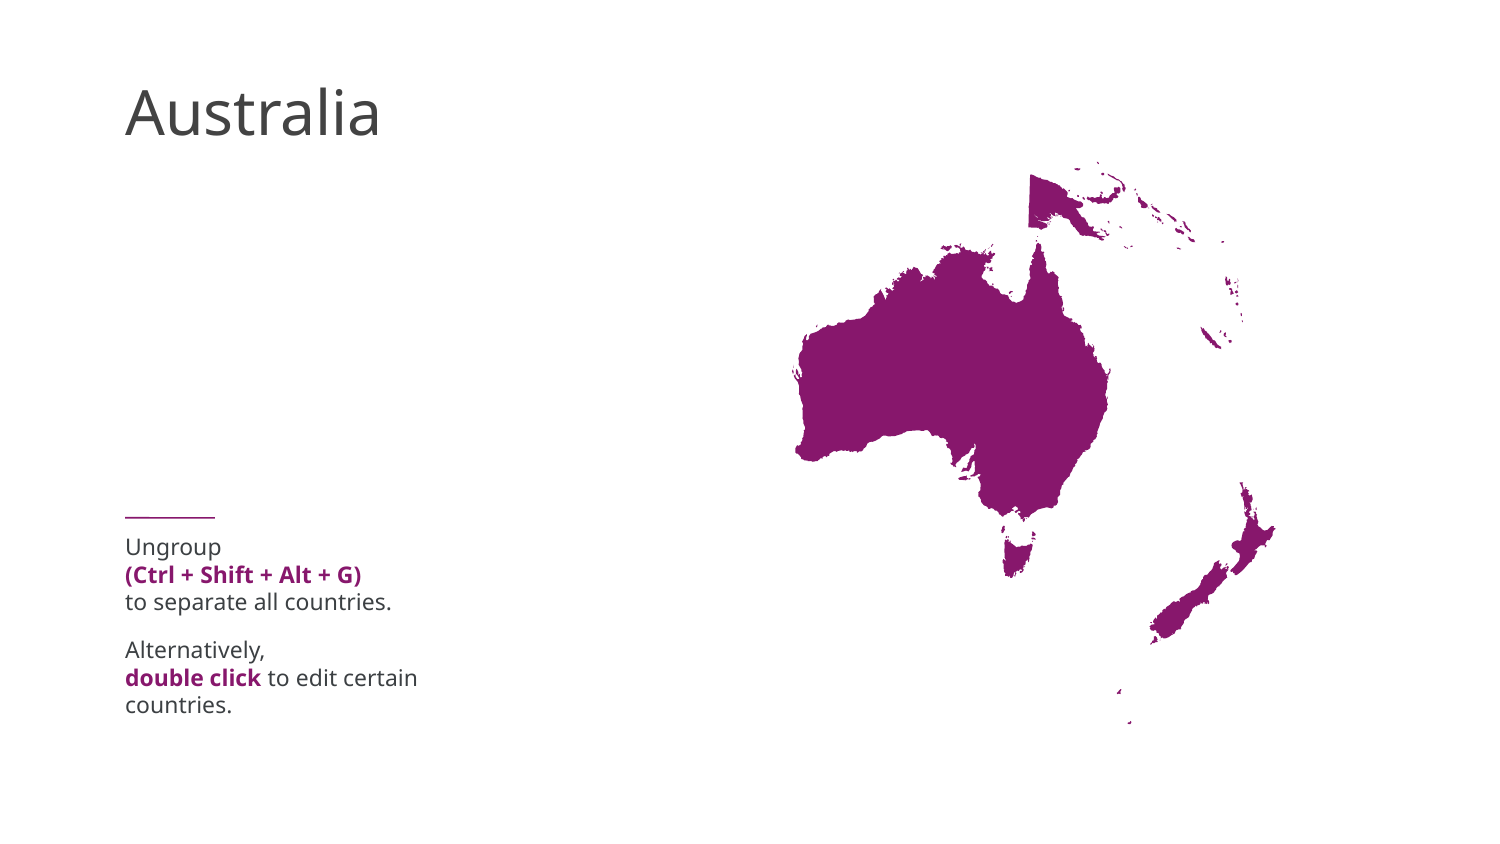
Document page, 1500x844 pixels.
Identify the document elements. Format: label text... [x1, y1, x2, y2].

text_box [1187, 236, 1196, 243]
text_box [1200, 326, 1222, 350]
text_box [1182, 220, 1191, 233]
text_box Ungroup (Ctrl + Shift + Alt + G) to separate all countries. Alternatively, double click to edit certain countries. [125, 517, 438, 749]
text_box [1175, 227, 1185, 235]
text_box [1225, 276, 1231, 286]
text_box Australia [132, 121, 158, 133]
text_box [1136, 193, 1150, 209]
text_box Australia [356, 119, 372, 131]
text_box [958, 475, 971, 481]
text_box [1166, 213, 1177, 223]
text_box Australia [125, 72, 1375, 133]
text_box [791, 239, 1111, 523]
text_box [1229, 288, 1239, 297]
text_box [1107, 173, 1126, 193]
text_box [1150, 203, 1161, 213]
text_box [1230, 482, 1276, 576]
text_box [1028, 174, 1110, 241]
text_box [1150, 636, 1158, 645]
text_box Australia [289, 119, 305, 131]
text_box Australia [138, 98, 152, 116]
text_box [1149, 560, 1229, 641]
text_box [1086, 186, 1121, 204]
text_box [1152, 214, 1164, 225]
text_box [987, 243, 994, 249]
text_box [1001, 525, 1006, 534]
text_box [1031, 531, 1036, 542]
text_box [1002, 535, 1033, 578]
